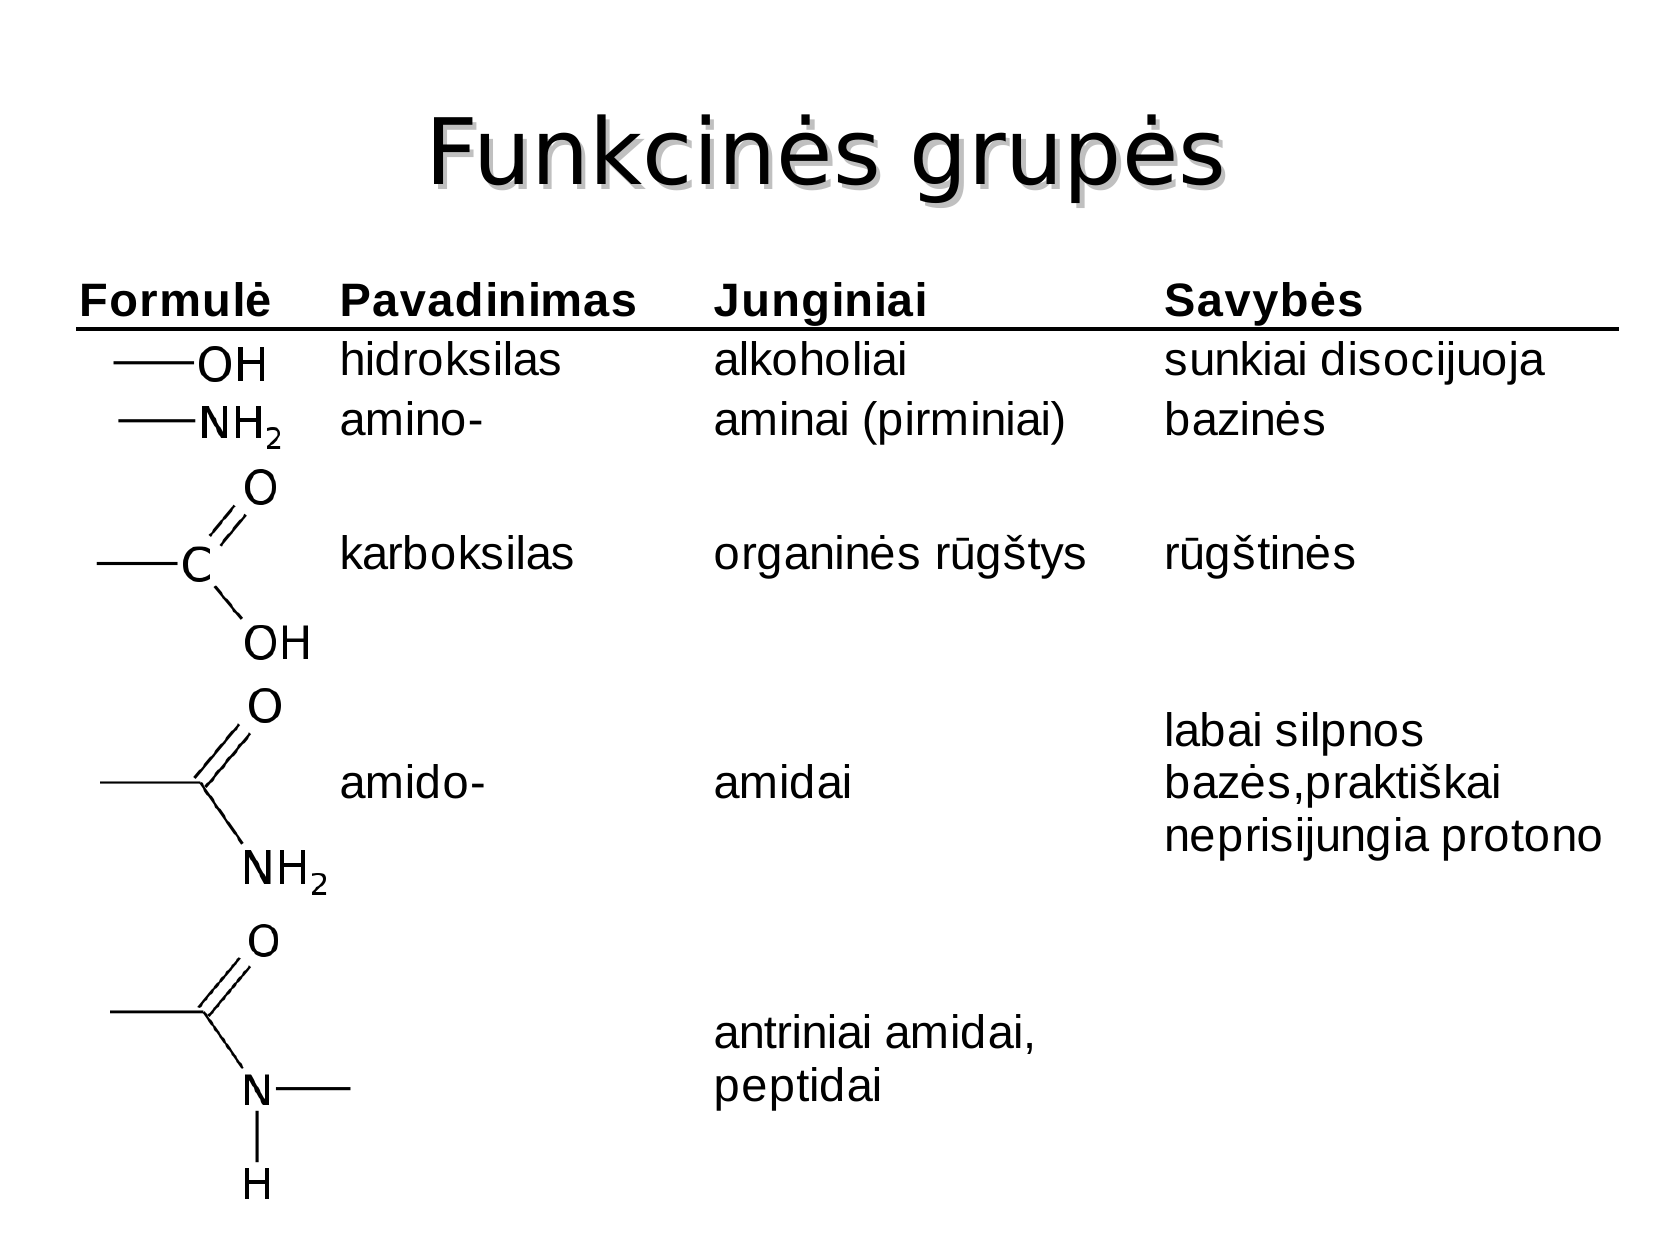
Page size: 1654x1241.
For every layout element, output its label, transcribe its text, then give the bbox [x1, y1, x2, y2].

chart [75, 270, 1622, 1214]
title Funkcinės grupės [82, 56, 1571, 250]
